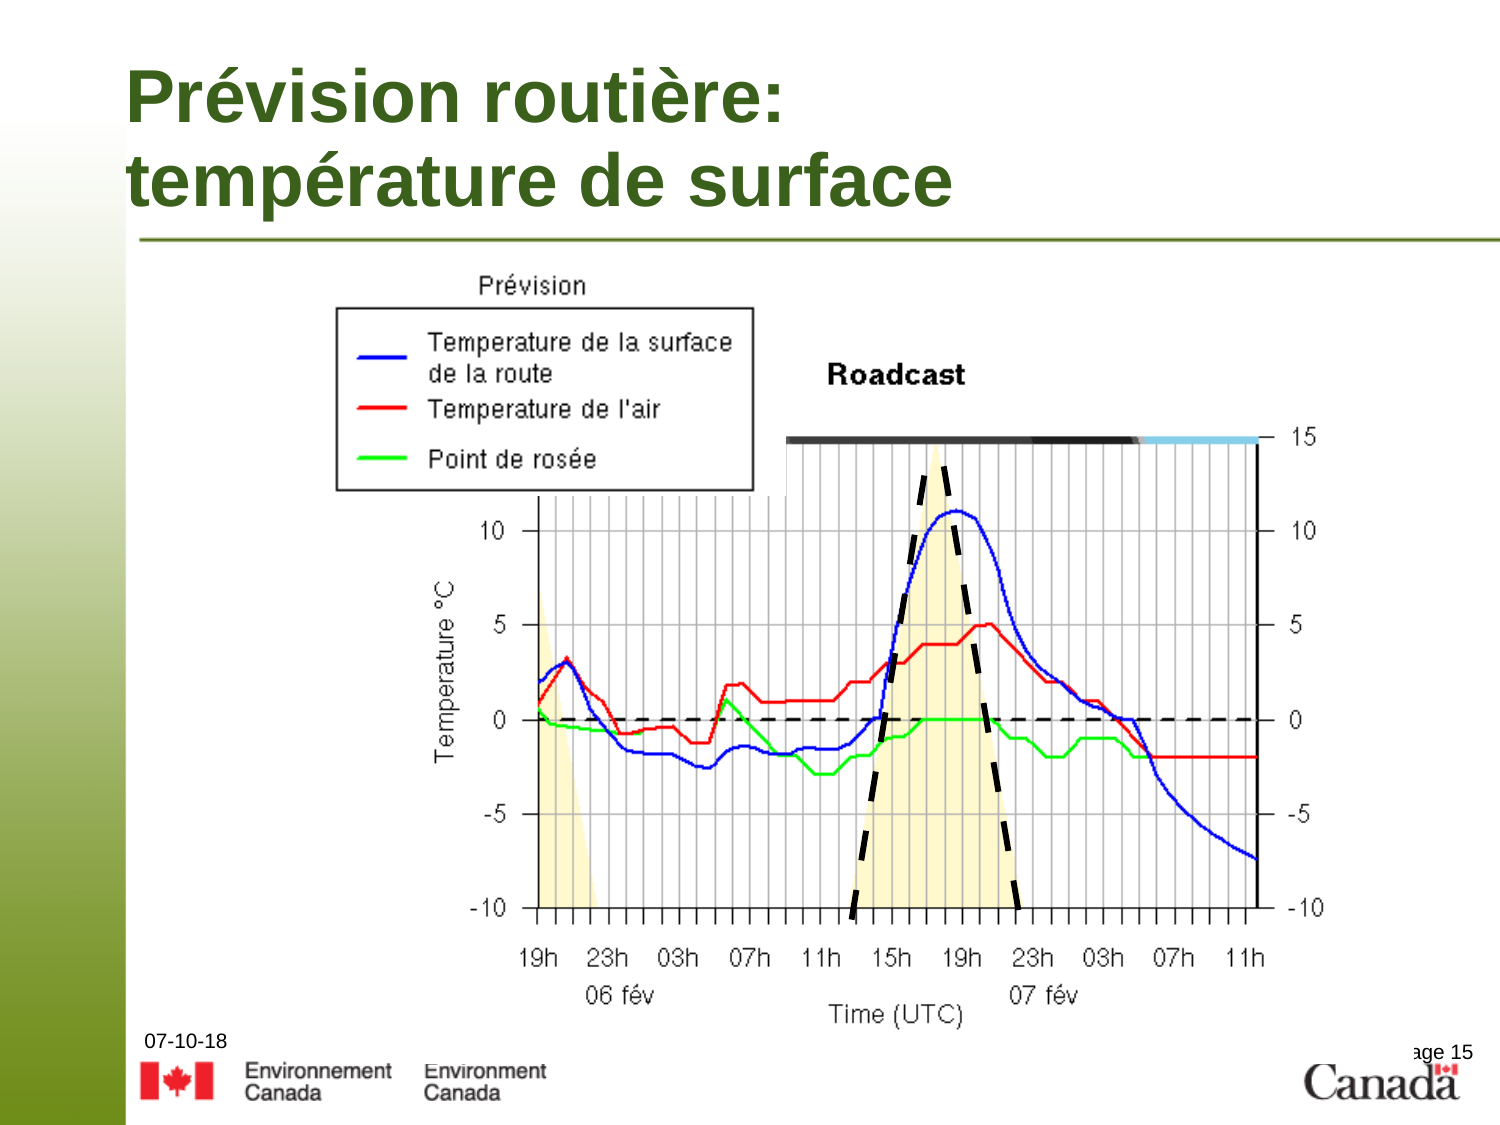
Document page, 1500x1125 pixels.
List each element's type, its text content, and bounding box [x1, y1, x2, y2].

title Prévision routière: température de surface [125, 52, 1463, 226]
picture [0, 0, 1500, 1125]
